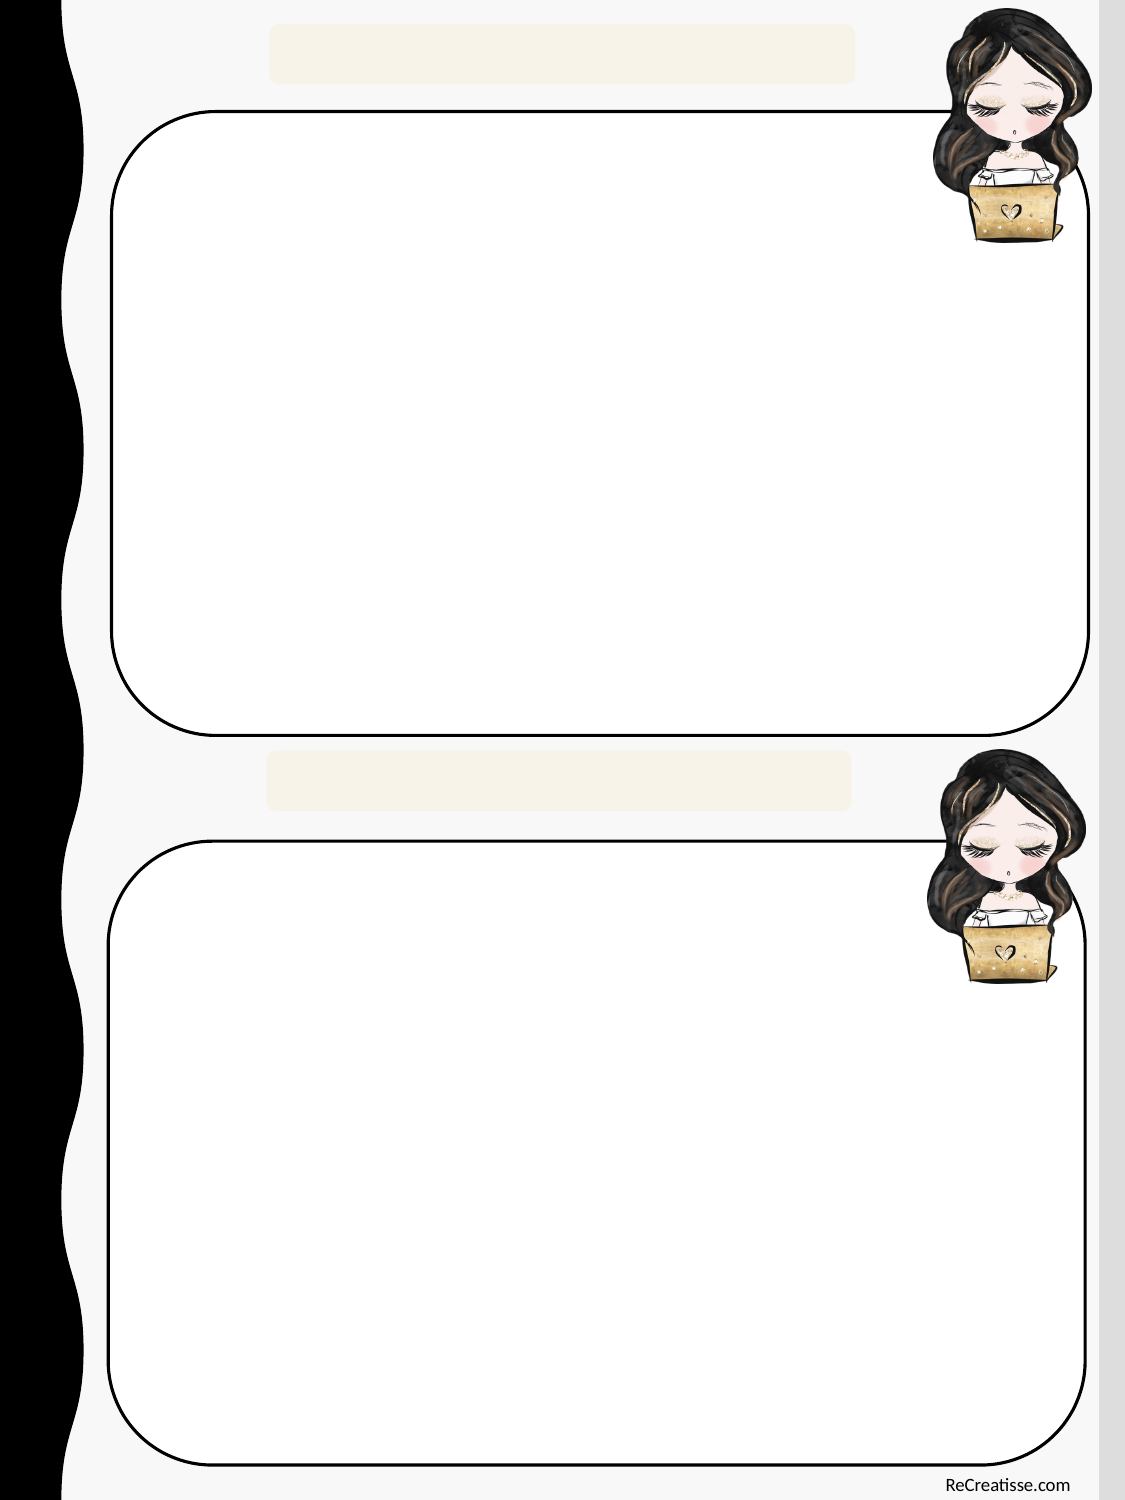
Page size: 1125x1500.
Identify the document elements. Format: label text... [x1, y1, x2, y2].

text_box [108, 841, 1086, 1466]
text_box ReCreatisse.com [931, 1465, 1086, 1500]
picture [933, 8, 1092, 243]
text_box [269, 23, 856, 85]
text_box [266, 750, 852, 812]
picture [927, 749, 1086, 984]
text_box [111, 111, 1089, 736]
